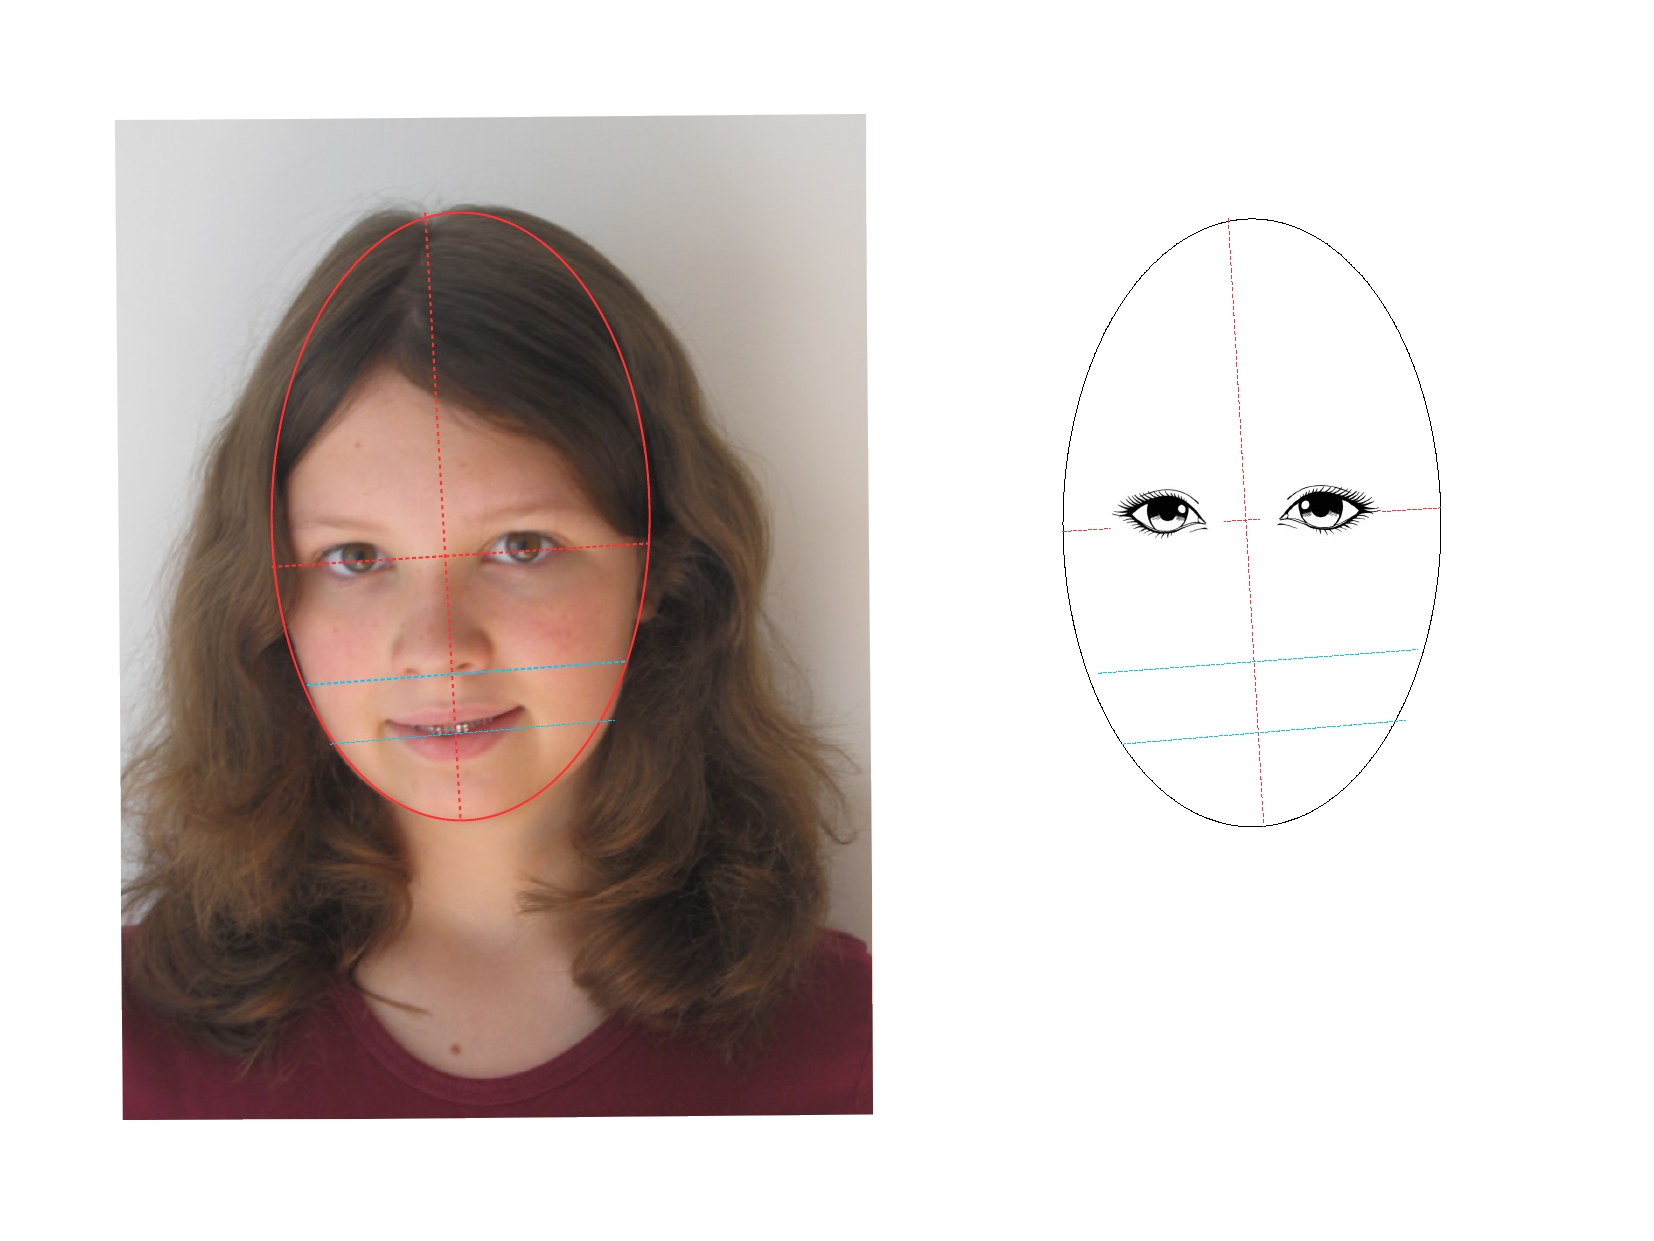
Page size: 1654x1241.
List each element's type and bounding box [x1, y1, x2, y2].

picture [1260, 468, 1382, 556]
picture [1110, 472, 1224, 560]
picture [114, 113, 873, 1120]
